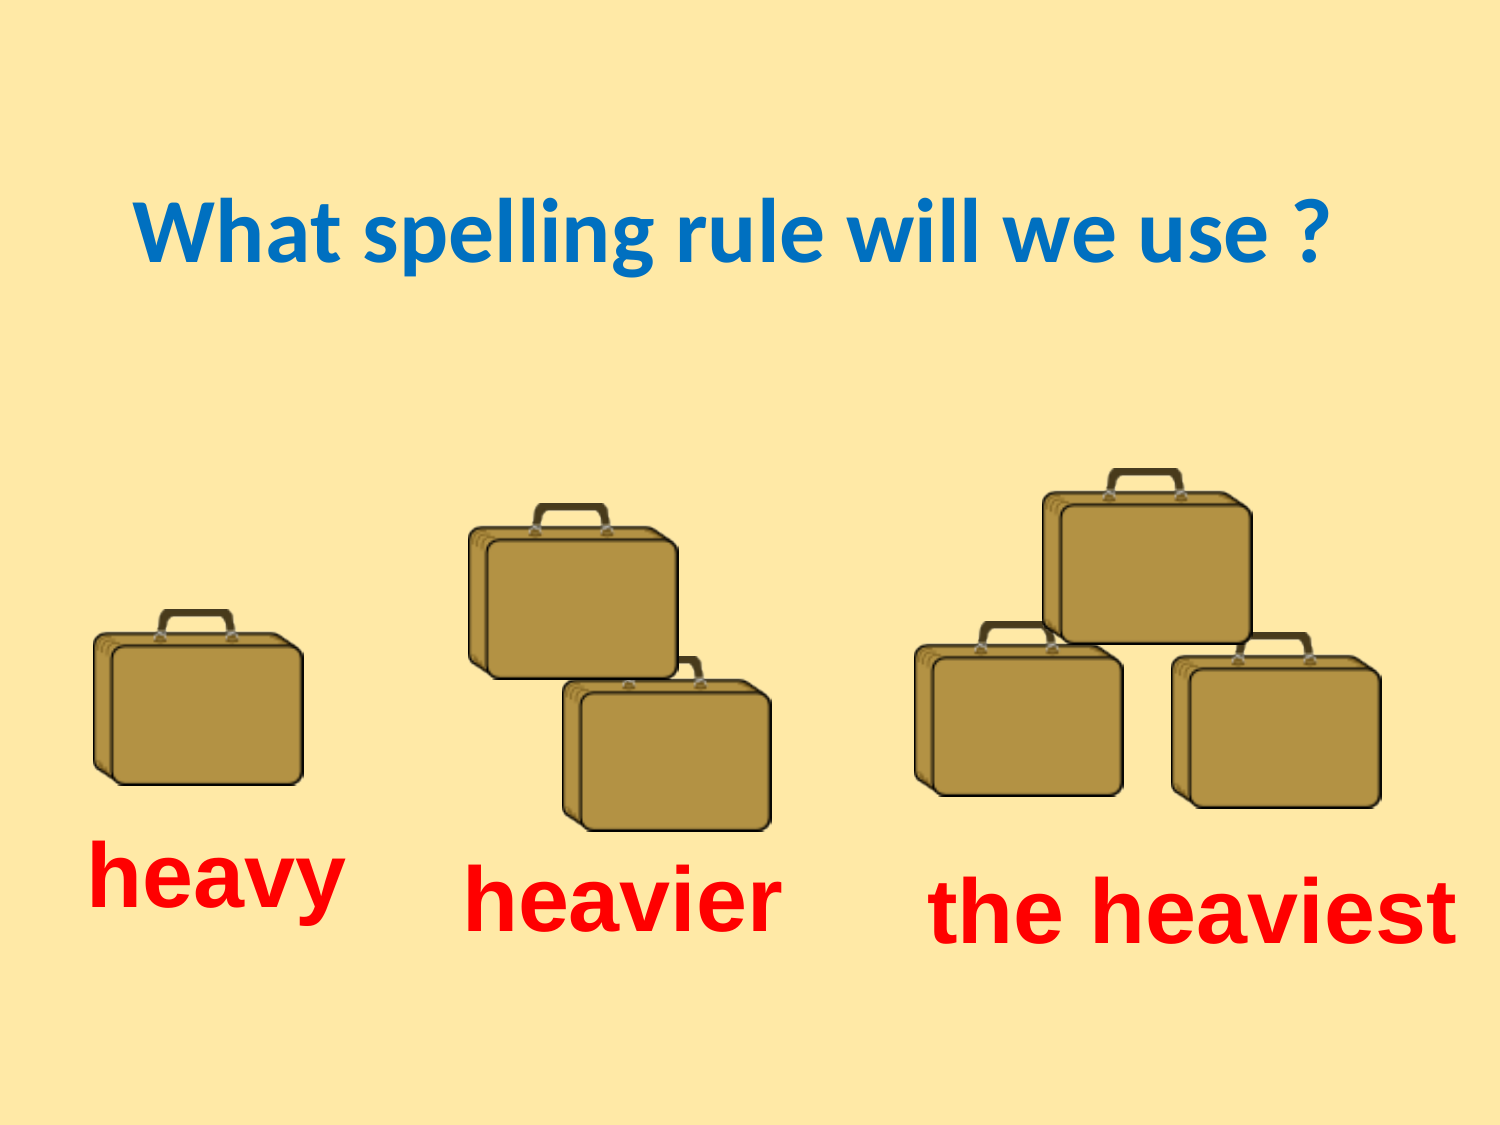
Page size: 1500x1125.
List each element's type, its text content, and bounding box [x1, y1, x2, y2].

text_box the heaviest [912, 843, 1500, 970]
title What spelling rule will we use ? [58, 163, 1409, 399]
picture [93, 609, 304, 786]
text_box heavier [447, 831, 799, 958]
text_box heavy [71, 808, 362, 934]
picture [468, 503, 772, 833]
picture [914, 468, 1382, 809]
